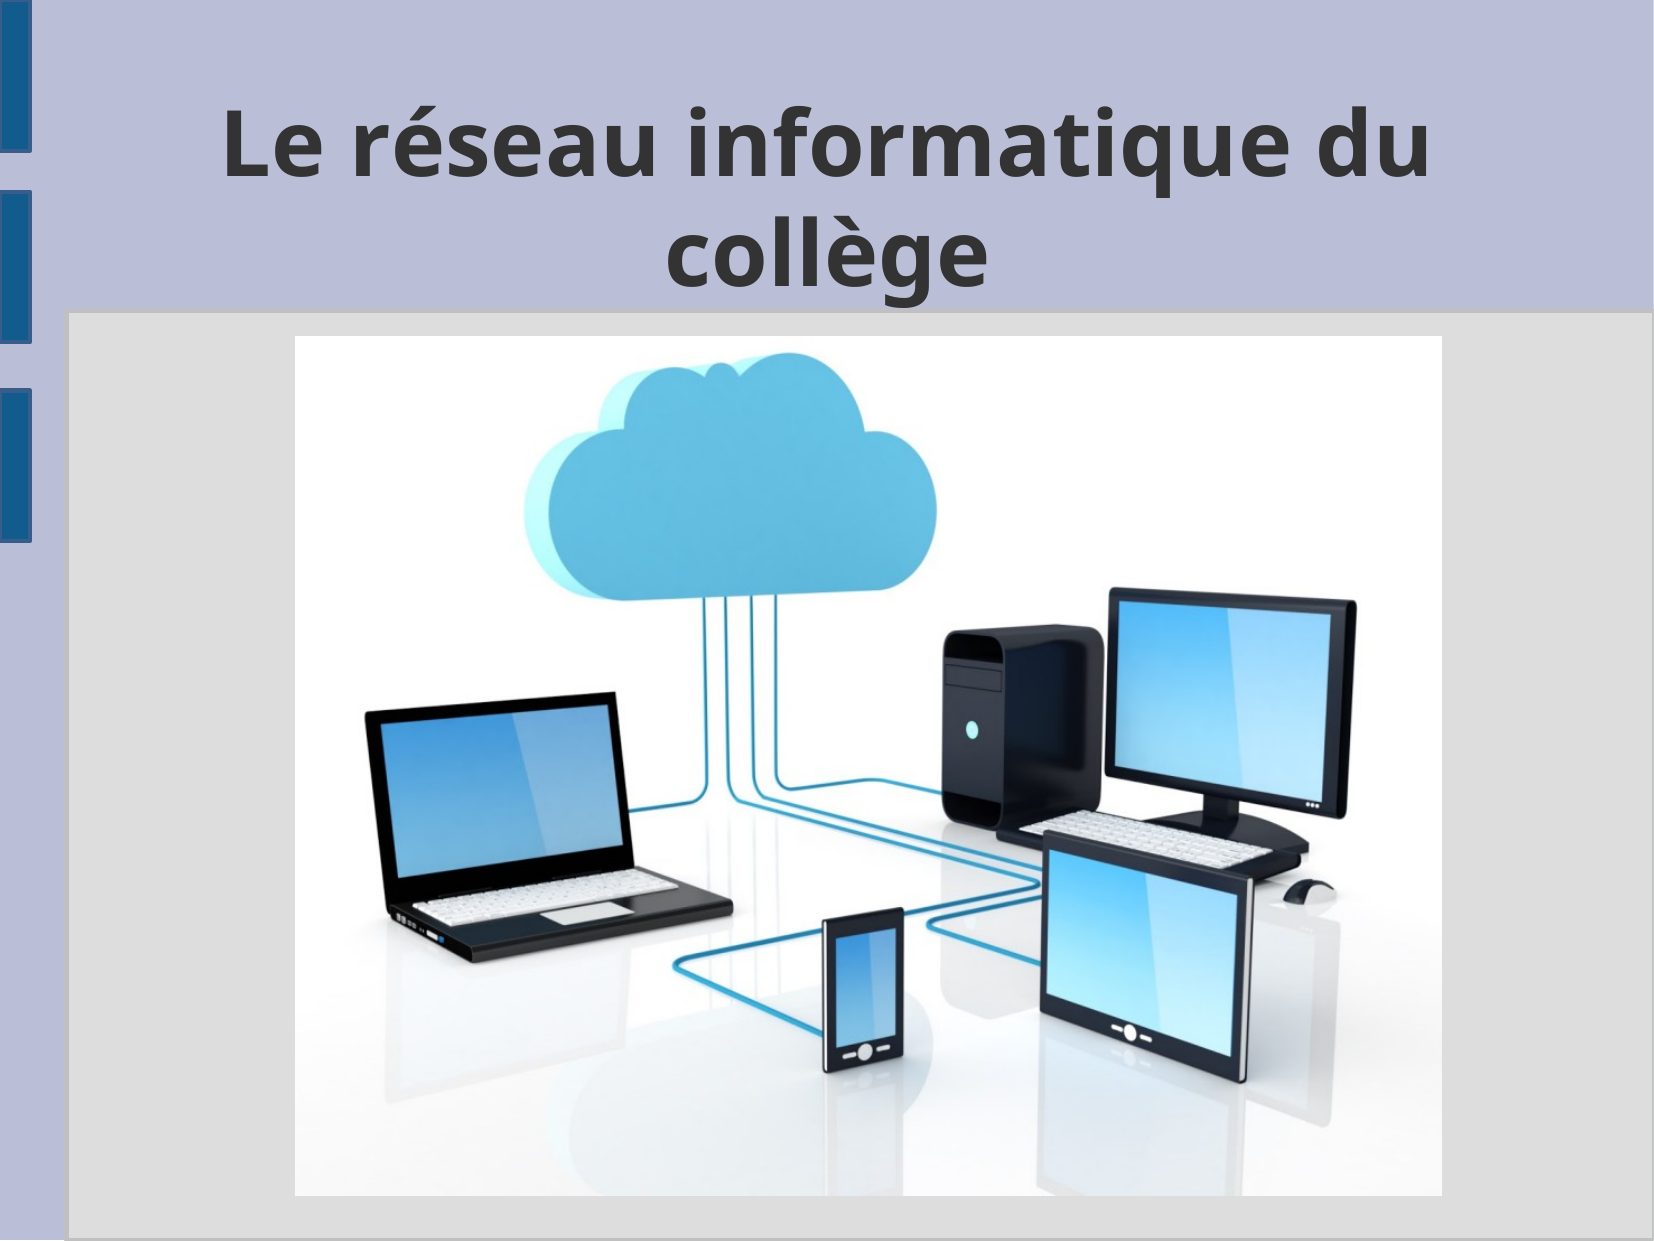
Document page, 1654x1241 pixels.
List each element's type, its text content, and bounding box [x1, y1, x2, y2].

picture [295, 336, 1442, 1196]
title Le réseau informatique du collège [121, 66, 1534, 323]
